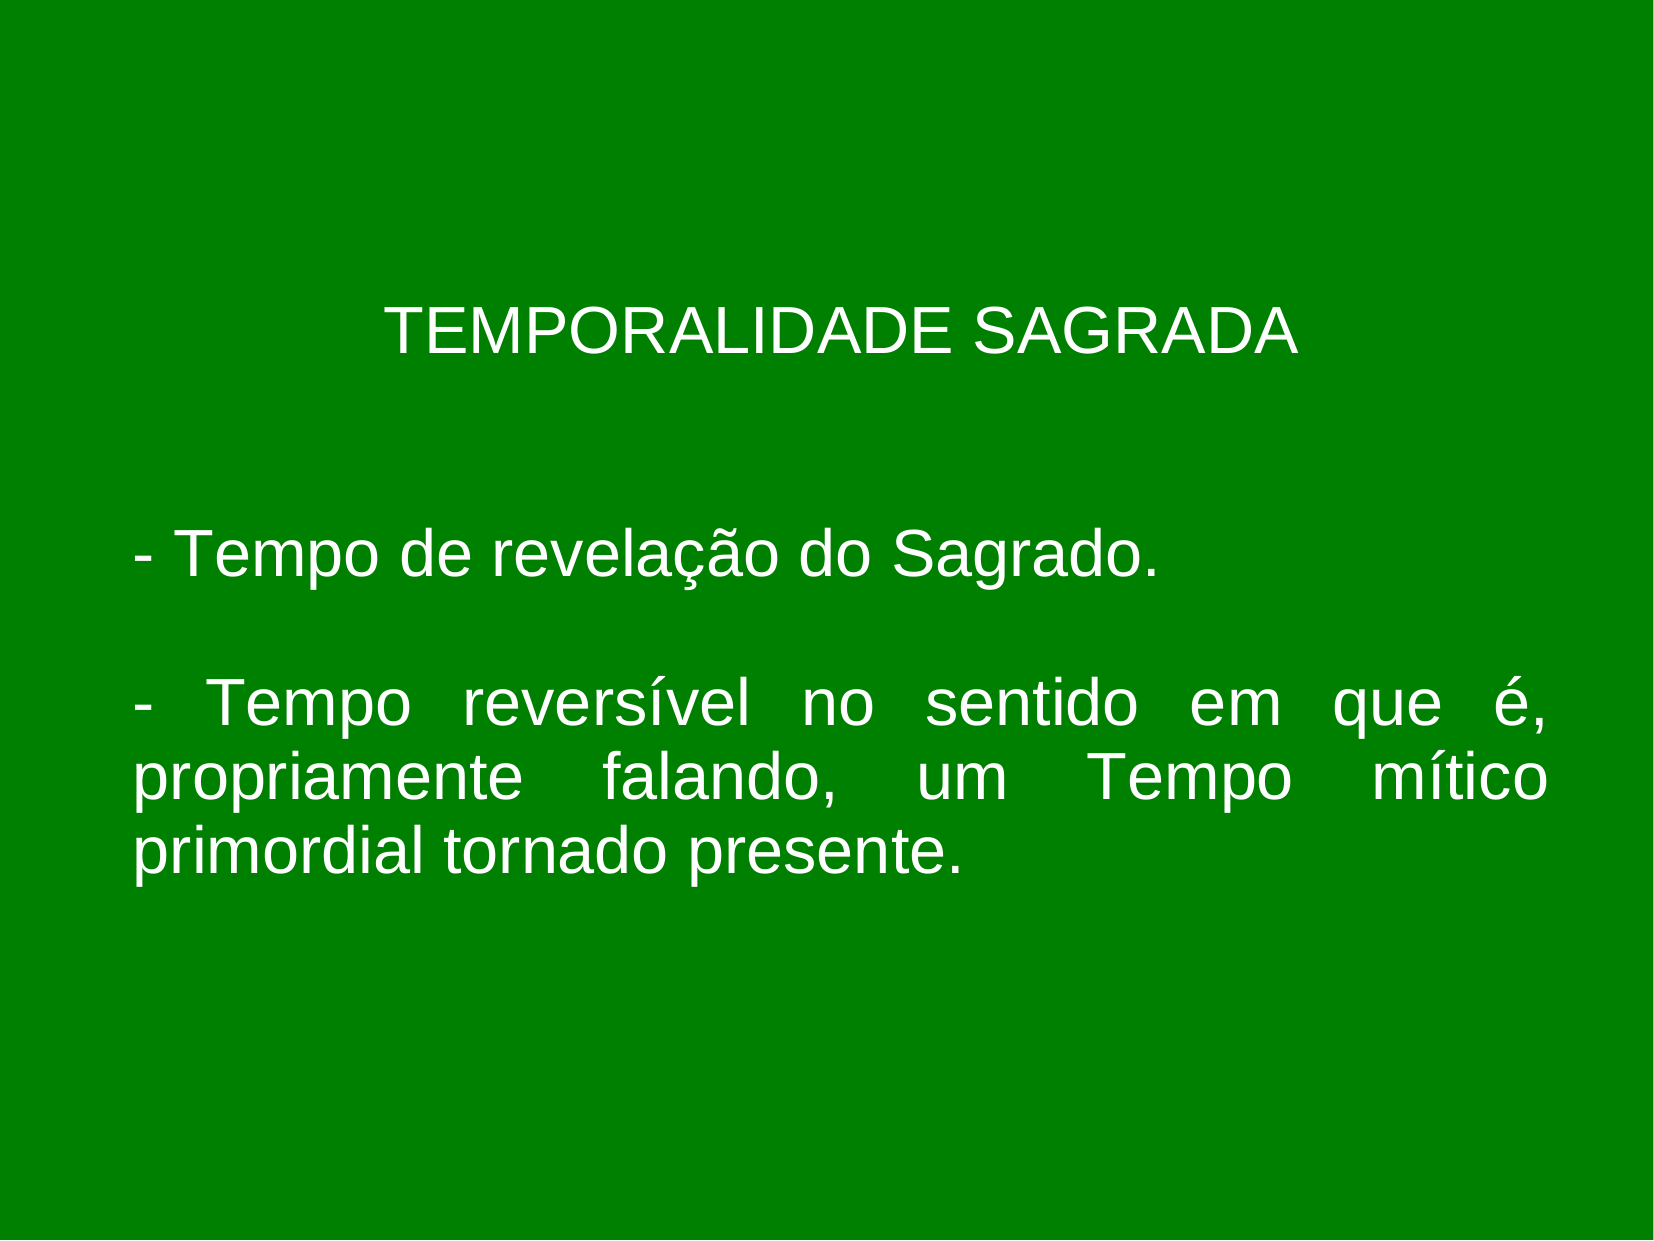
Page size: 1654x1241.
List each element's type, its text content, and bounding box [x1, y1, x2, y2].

text_box TEMPORALIDADE SAGRADA - Tempo de revelação do Sagrado. - Tempo reversível no sentido em que é, propriamente falando, um Tempo mítico primordial tornado presente. [118, 206, 1566, 895]
